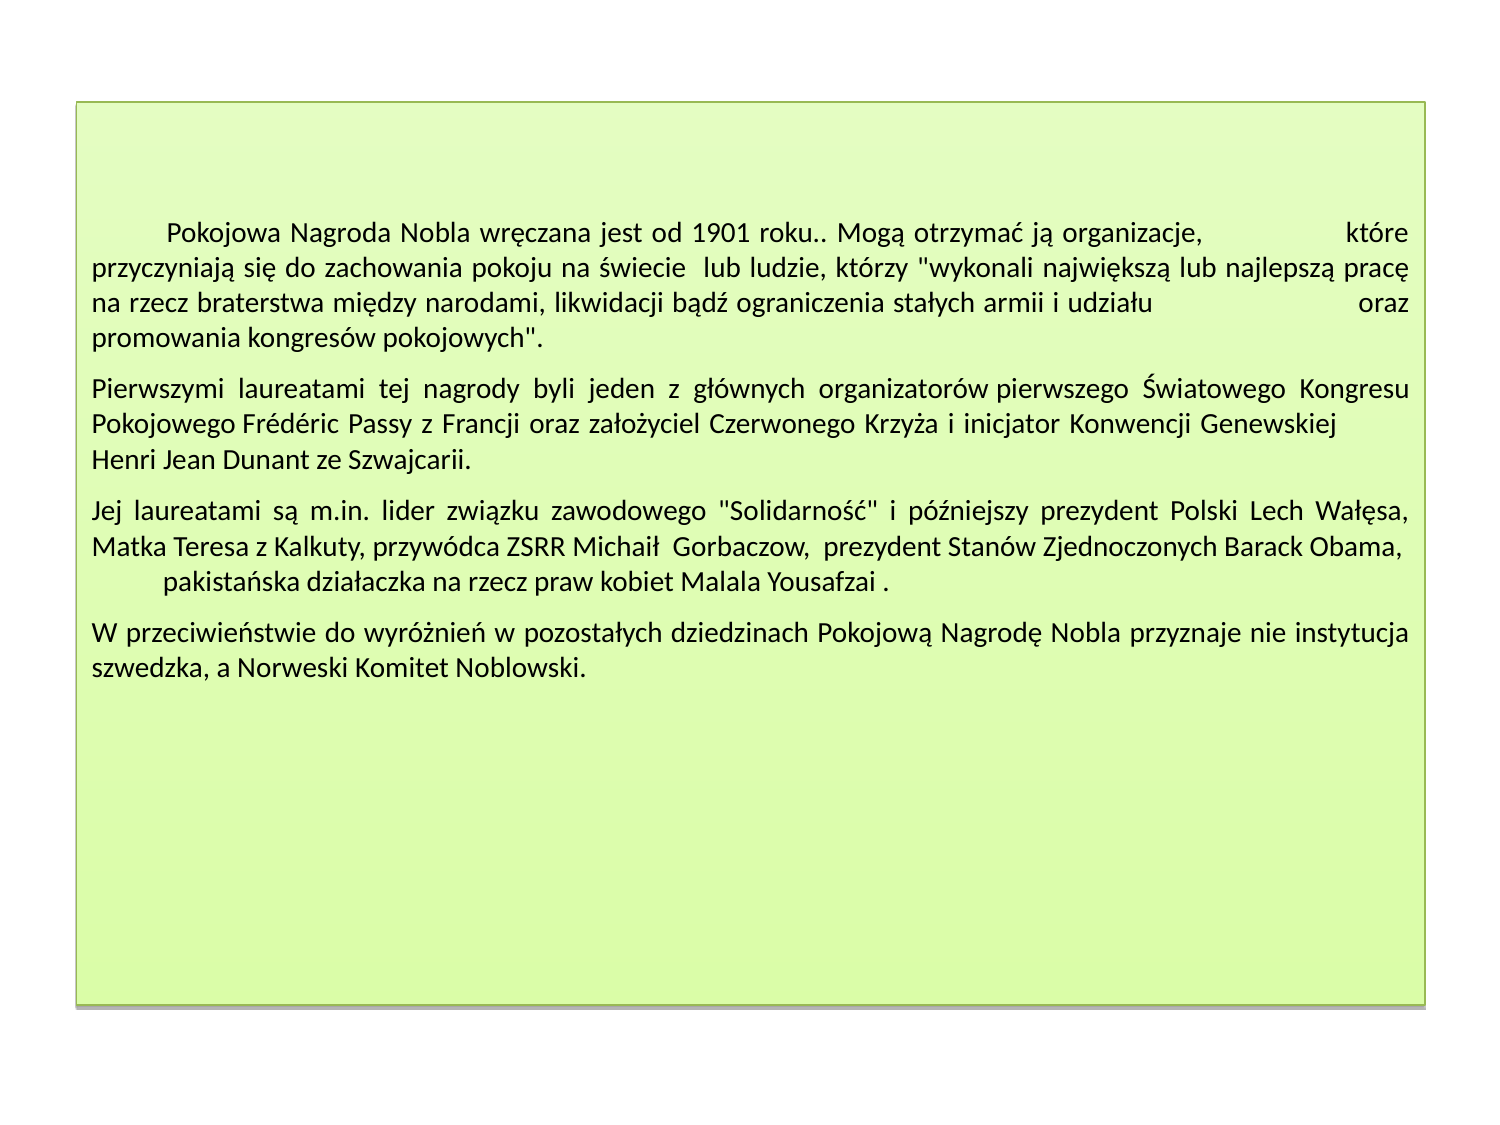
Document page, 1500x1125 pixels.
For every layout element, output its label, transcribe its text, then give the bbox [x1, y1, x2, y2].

list Pokojowa Nagroda Nobla wręczana jest od 1901 roku.. Mogą otrzymać ją organizacje, które przyczyniają się do zachowania pokoju na świecie lub ludzie, którzy "wykonali największą lub najlepszą pracę na rzecz braterstwa między narodami, likwidacji bądź ograniczenia stałych armii i udziału oraz promowania kongresów pokojowych". Pierwszymi laureatami tej nagrody byli jeden z głównych organizatorów pierwszego Światowego Kongresu Pokojowego Frédéric Passy z Francji oraz założyciel Czerwonego Krzyża i inicjator Konwencji Genewskiej Henri Jean Dunant ze Szwajcarii. Jej laureatami są m.in. lider związku zawodowego "Solidarność" i późniejszy prezydent Polski Lech Wałęsa, Matka Teresa z Kalkuty, przywódca ZSRR Michaił Gorbaczow, prezydent Stanów Zjednoczonych Barack Obama, pakistańska działaczka na rzecz praw kobiet Malala Yousafzai . W przeciwieństwie do wyróżnień w pozostałych dziedzinach Pokojową Nagrodę Nobla przyznaje nie instytucja szwedzka, a Norweski Komitet Noblowski. [76, 101, 1426, 1005]
